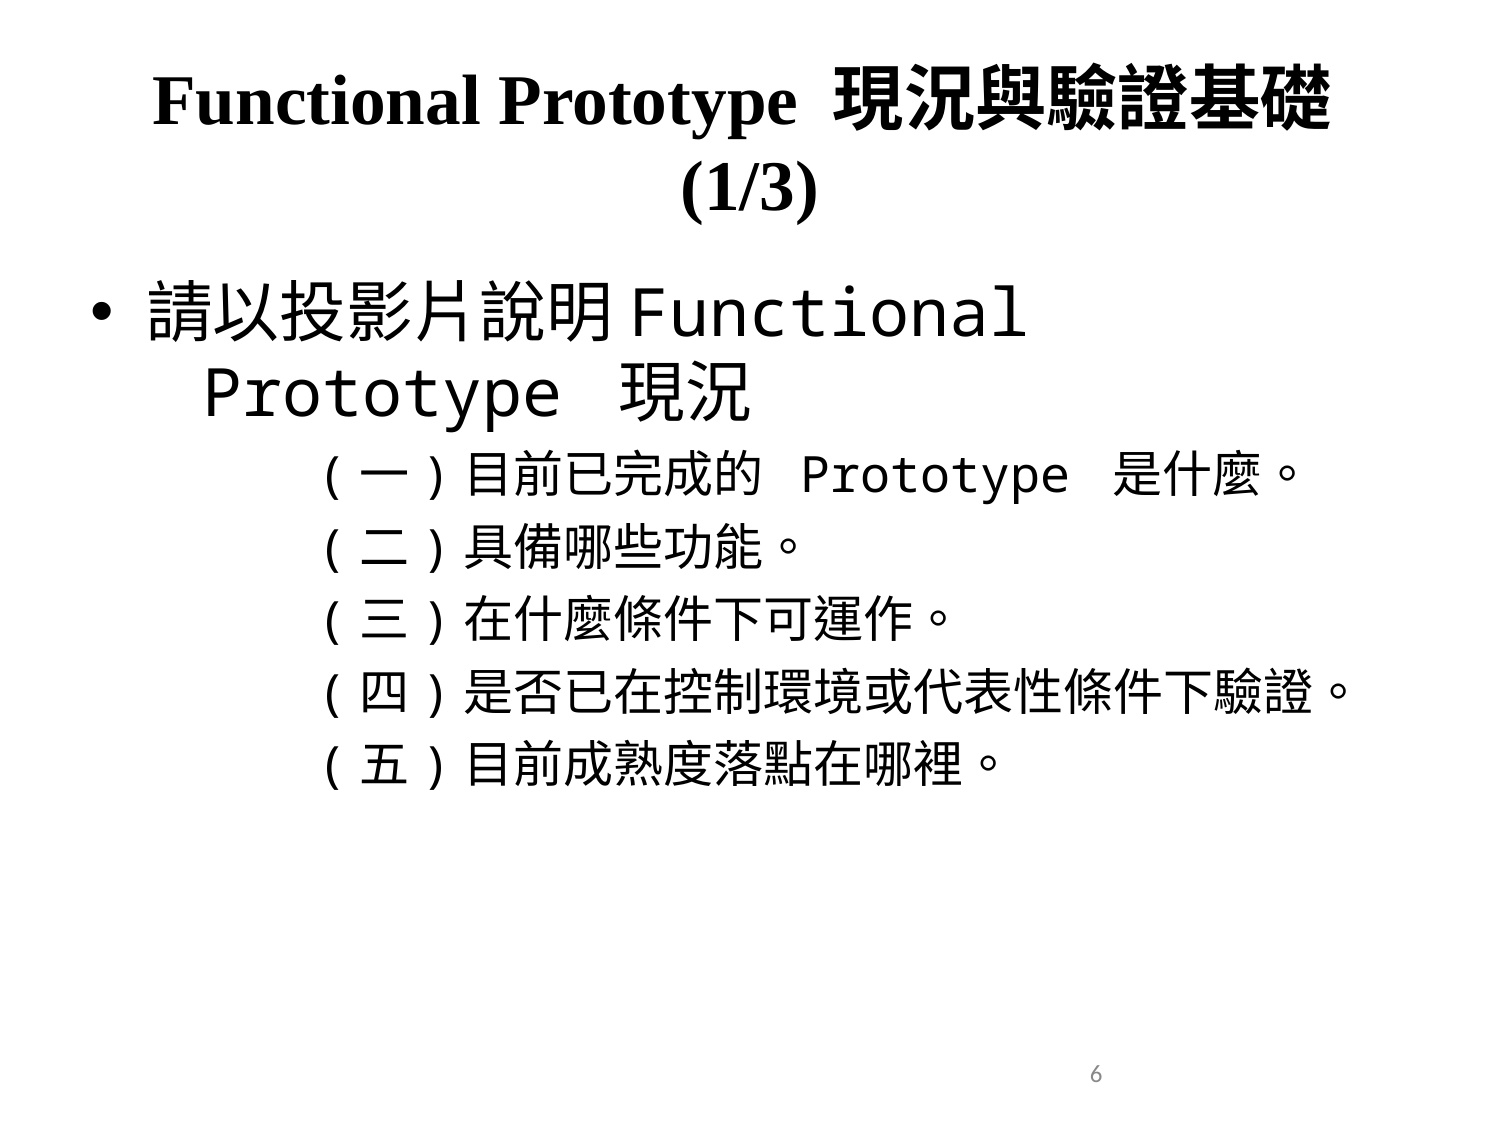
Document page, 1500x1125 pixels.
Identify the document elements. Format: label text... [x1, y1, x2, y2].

title Functional Prototype 現況與驗證基礎(1/3) [0, 22, 1500, 210]
text_box 6 [1074, 1042, 1426, 1103]
list 請以投影片說明Functional Prototype 現況 (一)目前已完成的 Prototype 是什麼。 (二)具備哪些功能。 (三)在什麼條件下可運作。 (四)是否已在控制環境或代表性條件下驗證。 (五)目前成熟度落點在哪裡。 [75, 210, 1483, 1103]
